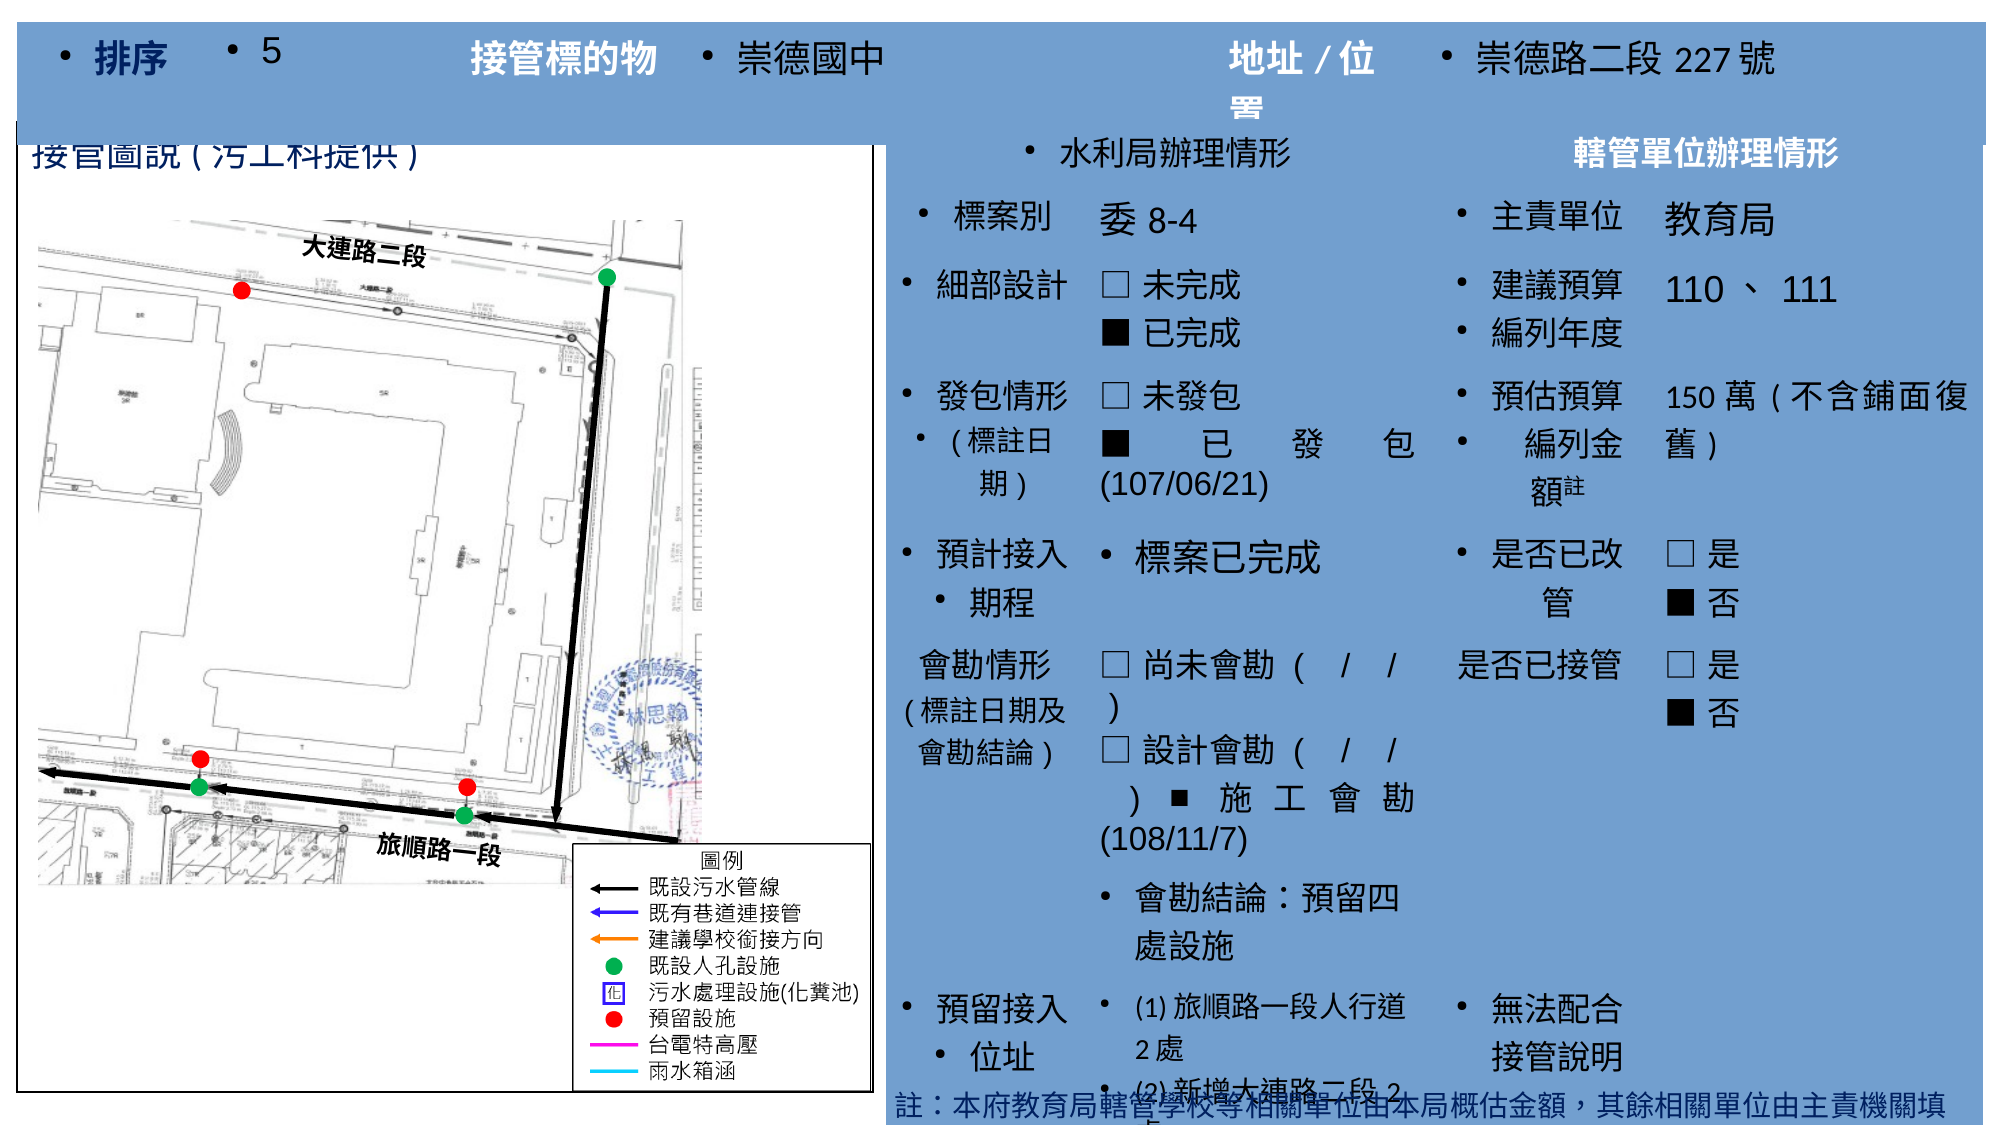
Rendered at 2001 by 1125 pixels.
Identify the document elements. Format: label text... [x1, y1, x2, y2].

table_cell [1650, 976, 1983, 1080]
table_cell 預留接入 位址 [886, 1120, 1085, 1125]
table_cell □尚未會勘 ( / / ) □設計會勘 ( / / ) ■施工會勘 (108/11/7) [1085, 632, 1430, 865]
table_cell 發包情形 (標註日期) [886, 362, 1085, 521]
table_cell 110、111 [1650, 251, 1983, 362]
text_box 接管圖說(污工科提供) [17, 145, 873, 1092]
text_box [455, 806, 474, 825]
table_header 轄管單位辦理情形 [1430, 119, 1983, 182]
table_cell 建議預算 編列年度 [1430, 251, 1650, 362]
table_cell 細部設計 [886, 251, 1085, 362]
table_cell 標案已完成 [1085, 521, 1430, 632]
table_cell □未完成 ■已完成 [1085, 251, 1430, 362]
table_cell □是 ■否 [1650, 632, 1983, 976]
table_cell 是否已改管 [1430, 521, 1650, 632]
text_box [232, 281, 251, 300]
table_header 接管標的物 [442, 22, 686, 145]
picture [38, 220, 873, 1098]
table_header 水利局辦理情形 [886, 119, 1430, 182]
table_cell 教育局 [1650, 182, 1983, 251]
table_header 崇德路二段227號 [1426, 22, 1986, 145]
table_header 5 [211, 22, 442, 145]
text_box 註：本府教育局轄管學校等相關單位由本局概估金額，其餘相關單位由主責機關填寫 [879, 1080, 1991, 1120]
table_cell 無法配合接管說明 [1430, 976, 1650, 1080]
table_cell 委8-4 [1085, 182, 1430, 251]
table_cell 150萬(不含鋪面復舊) [1650, 362, 1983, 521]
table_cell 無法配合接管說明 [1430, 1120, 1650, 1125]
table_cell 預計接入 期程 [886, 521, 1085, 632]
table_cell 會勘情形 (標註日期及會勘結論) [886, 632, 1085, 976]
text_box [191, 750, 210, 769]
table_cell 是否已接管 [1430, 632, 1650, 976]
table_cell 會勘結論：預留四處設施 [1085, 865, 1430, 976]
table_cell 標案別 [886, 182, 1085, 251]
text_box 大連路二段 [285, 220, 455, 284]
table_cell 主責單位 [1430, 182, 1650, 251]
table_header 排序 [17, 22, 211, 145]
table_cell 預留接入 位址 [886, 976, 1085, 1080]
text_box [598, 268, 616, 286]
text_box 接管圖說(污工科提供) [112, 145, 138, 165]
text_box [190, 778, 208, 797]
text_box [458, 778, 477, 797]
table_header 崇德國中 [686, 22, 1214, 145]
text_box 旅順路一段 [360, 818, 530, 882]
table_cell □是 ■否 [1650, 521, 1983, 632]
table_cell 預估預算 編列金額註 [1430, 362, 1650, 521]
table_cell [1650, 1120, 1983, 1125]
table_cell (1)旅順路一段人行道2處 (2)新增大連路二段2處 [1085, 976, 1430, 1080]
table_cell (1)旅順路一段人行道2處 (2)新增大連路二段2處 [1149, 1120, 1430, 1125]
table_cell □未發包 ■已發包 (107/06/21) [1085, 362, 1430, 521]
table_header 地址/位置 [1214, 22, 1426, 119]
